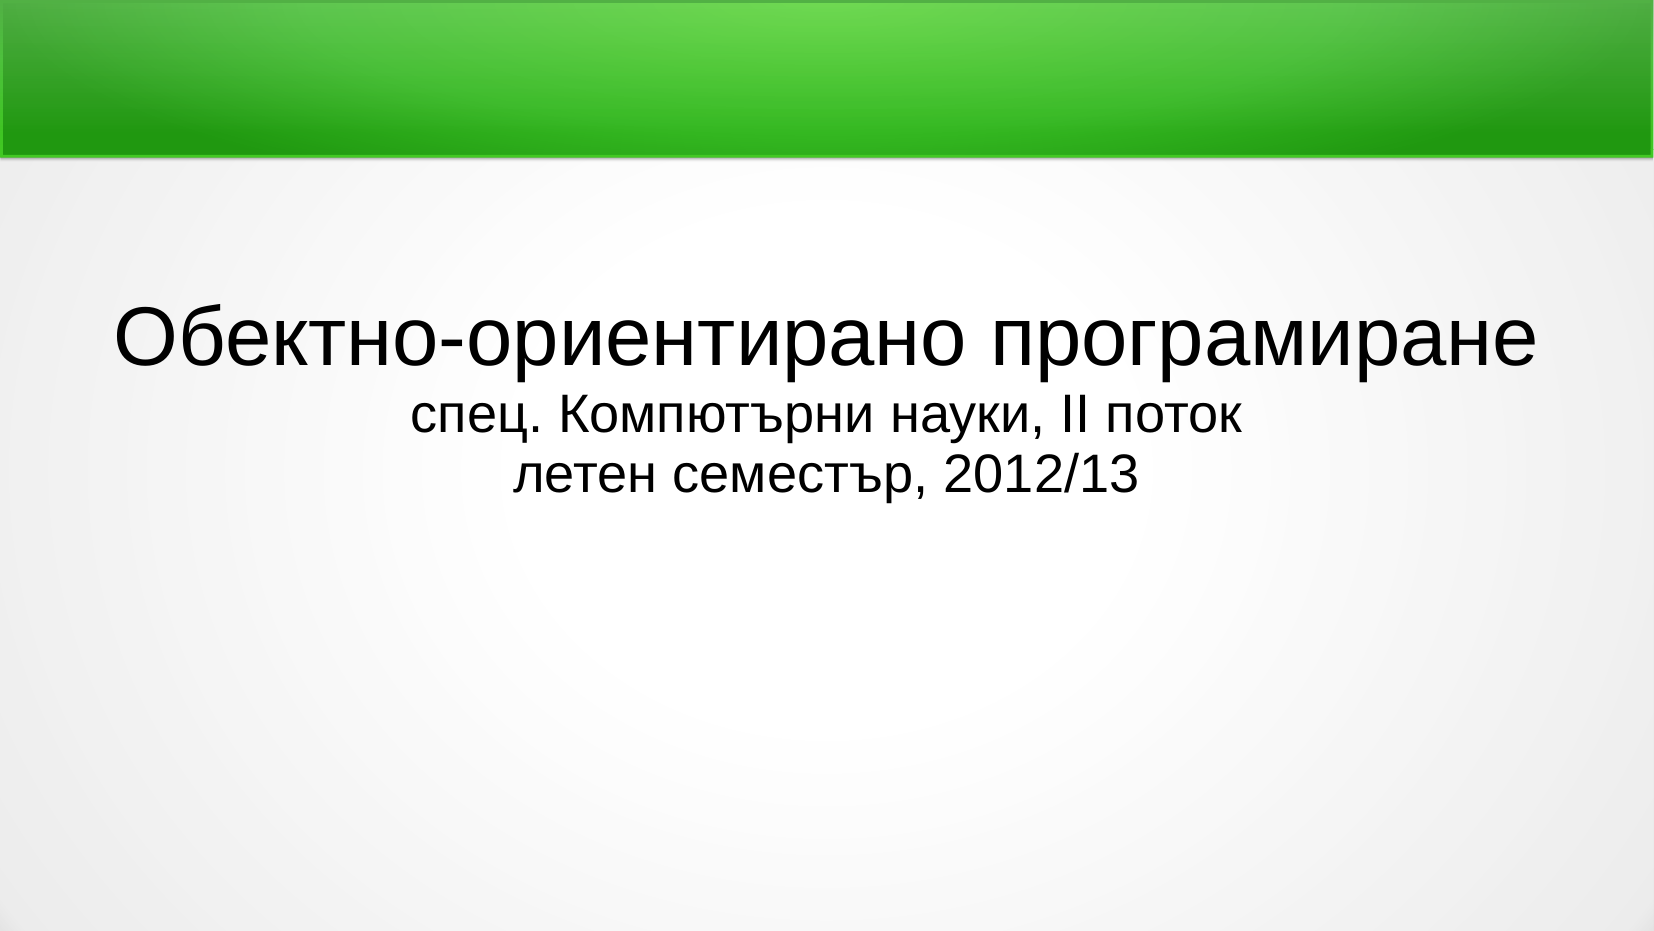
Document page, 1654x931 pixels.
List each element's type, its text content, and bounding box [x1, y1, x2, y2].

subtitle Обектно-ориентирано програмиране спец. Компютърни науки, II поток летен семестър, 2012/13 [82, 37, 1571, 758]
